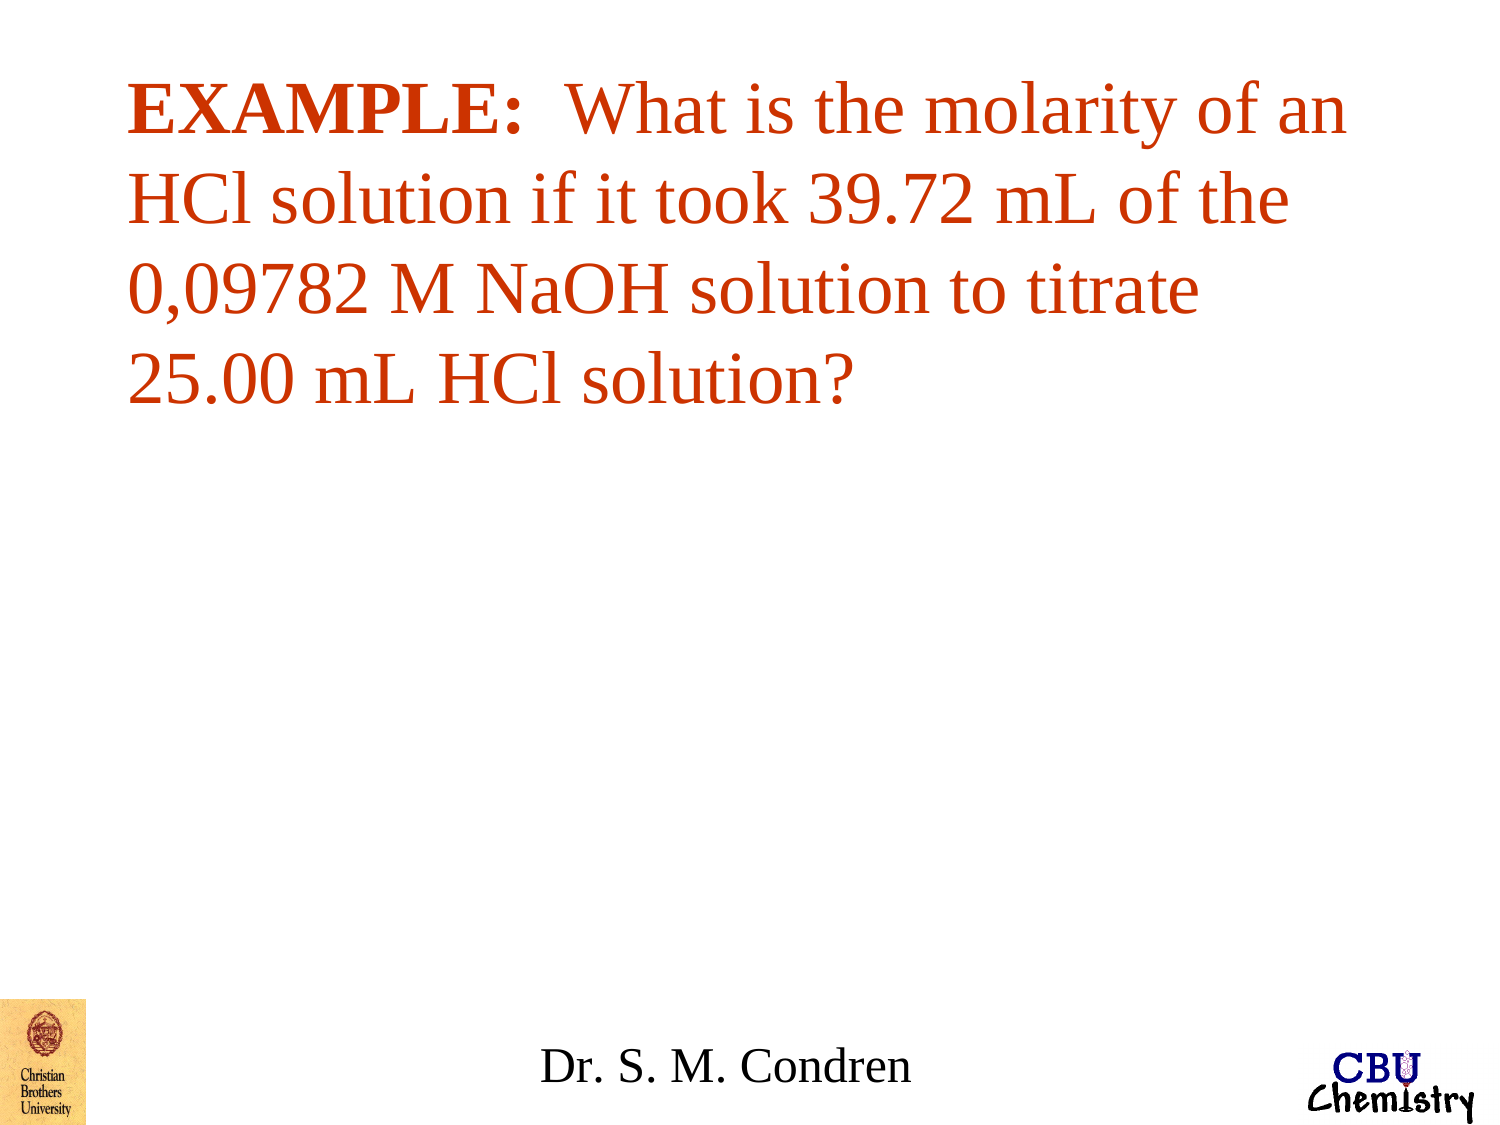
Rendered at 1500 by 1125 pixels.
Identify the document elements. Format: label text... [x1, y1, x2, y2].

title EXAMPLE: What is the molarity of an HCl solution if it took 39.72 mL of the 0,09782 M NaOH solution to titrate 25.00 mL HCl solution? [112, 0, 1388, 427]
